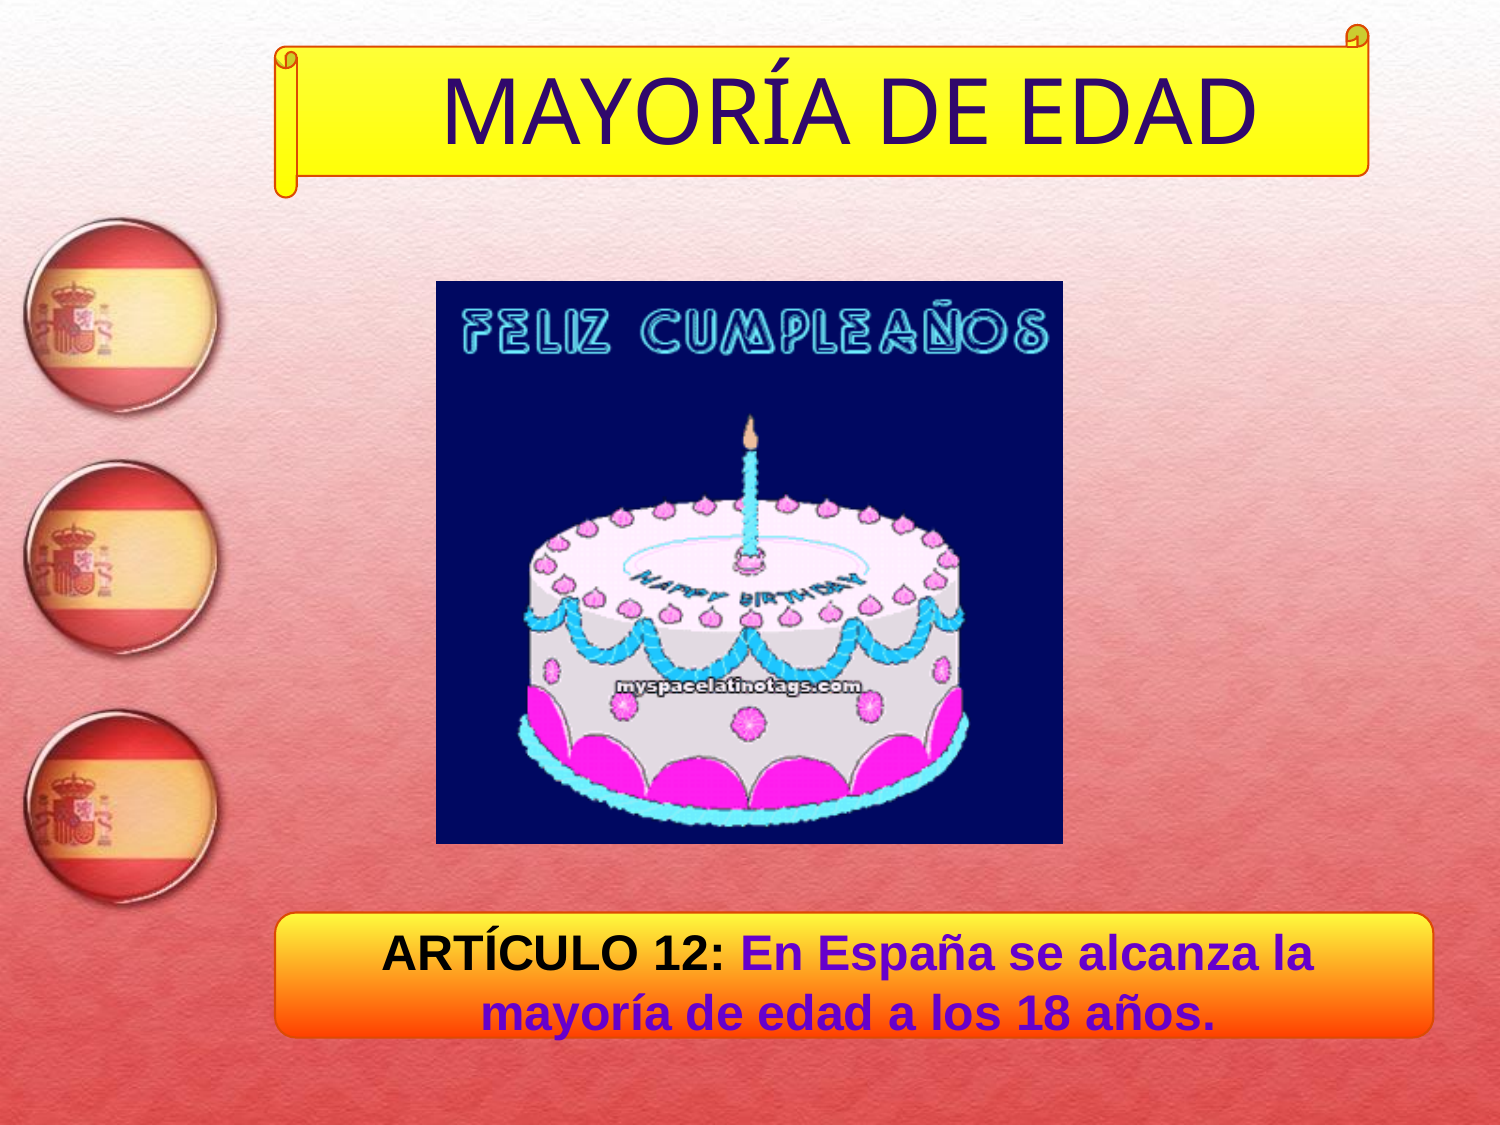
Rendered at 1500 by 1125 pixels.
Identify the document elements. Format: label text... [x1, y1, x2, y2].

text_box [1410, 912, 1434, 1038]
picture [0, 0, 1500, 1125]
text_box [275, 914, 287, 1036]
text_box [1346, 24, 1369, 45]
text_box ARTÍCULO 12: En España se alcanza la mayoría de edad a los 18 años. [287, 912, 1410, 1048]
text_box MAYORÍA DE EDAD [212, 45, 1488, 233]
